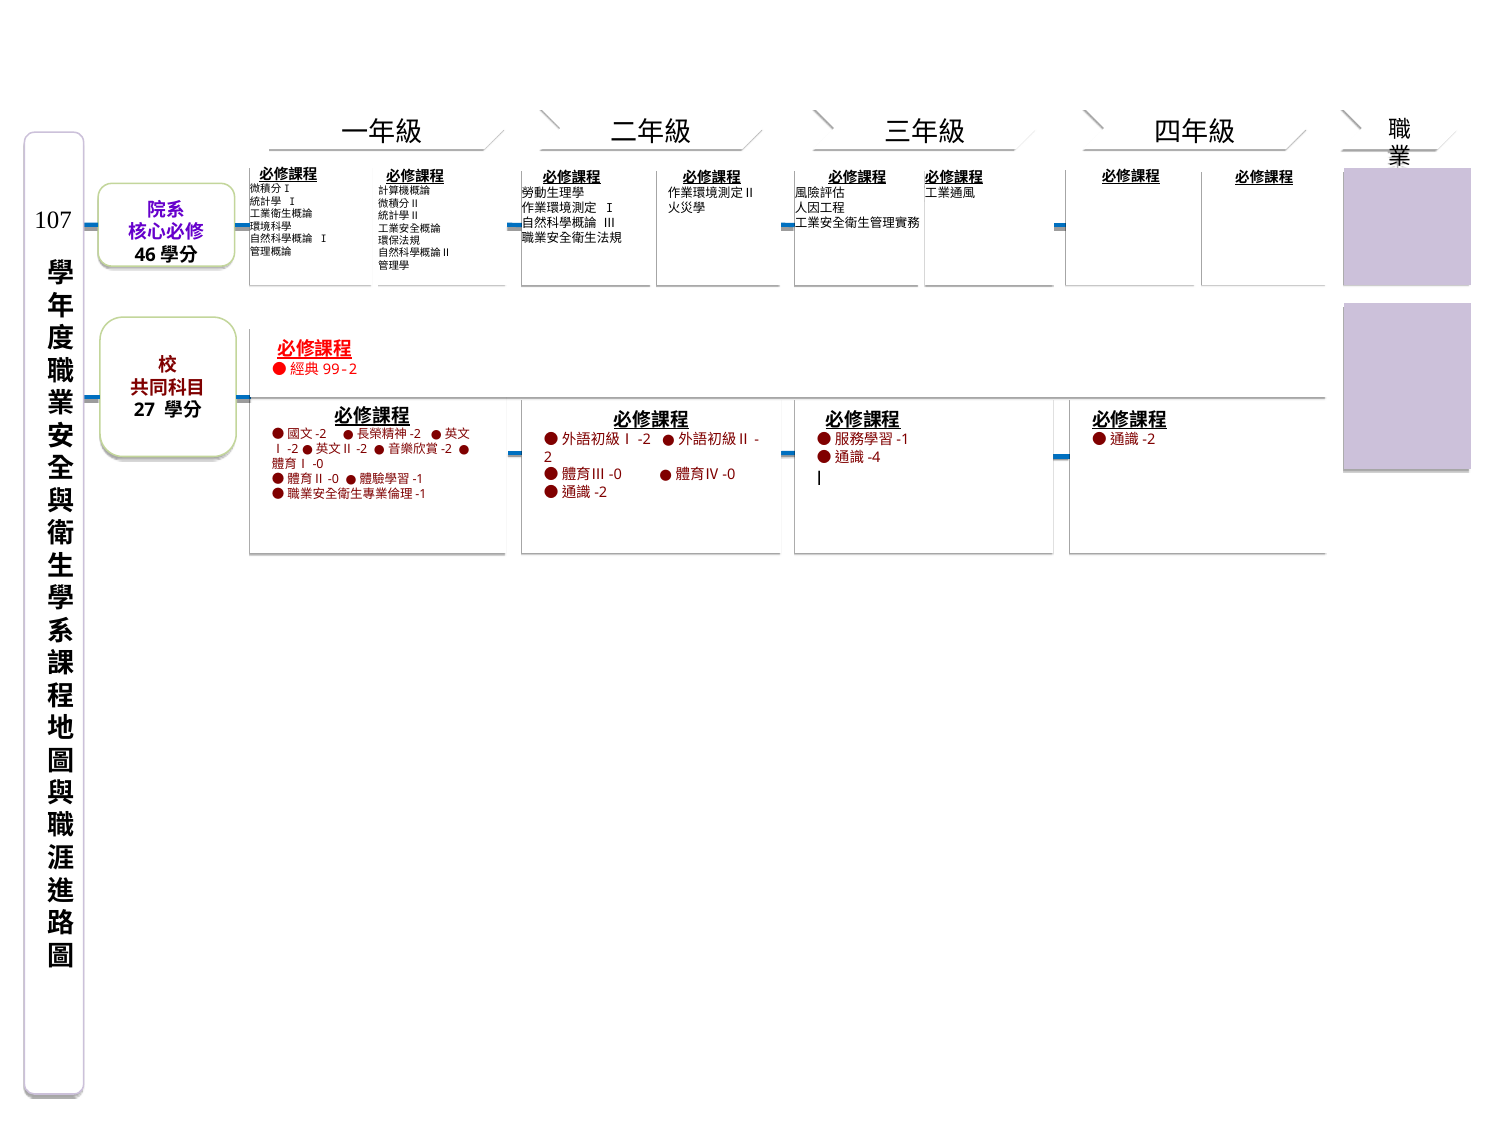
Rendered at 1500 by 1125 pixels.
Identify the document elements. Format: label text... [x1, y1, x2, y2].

text_box 必修課程 工業通風 [925, 167, 1054, 285]
text_box 必修課程 [1066, 167, 1196, 285]
text_box 院系 核心必修 46學分 [98, 183, 235, 267]
text_box 三年級 [812, 106, 1038, 150]
text_box 必修課程 ●外語初級Ⅰ-2 ●外語初級Ⅱ-2 ●體育Ⅲ-0 ●體育Ⅳ-0 ●通識-2 [522, 397, 781, 553]
text_box 校 共同科目 27 學分 [99, 317, 237, 457]
text_box 107 [29, 203, 77, 246]
text_box 必修課程 [1202, 168, 1327, 285]
text_box [1344, 168, 1471, 285]
text_box 必修課程 計算機概論 微積分Ⅱ 統計學Ⅱ 工業安全概論 環保法規 自然科學概論Ⅱ 管理學 [378, 167, 507, 285]
text_box 必修課程 作業環境測定Ⅱ 火災學 [657, 168, 781, 285]
text_box 職業 [1340, 106, 1459, 150]
text_box 必修課程 風險評估 人因工程 工業安全衛生管理實務 [795, 167, 920, 285]
text_box 必修課程 ●服務學習-1 ●通識-4 [795, 397, 1053, 553]
text_box 必修課程 微積分I 統計學 I 工業衛生概論 環境科學 自然科學概論 I 管理概論 [250, 165, 372, 285]
text_box 必修課程 ●通識-2 [1070, 397, 1327, 553]
text_box 一年級 [269, 106, 506, 150]
text_box 必修課程 ●國文-2 ●長榮精神-2 ●英文Ⅰ-2 ●英文Ⅱ-2 ●音樂欣賞-2 ●體育Ⅰ-0 ●體育Ⅱ-0 ●體驗學習-1 ●職業安全衛生專業倫理-1 [250, 397, 506, 553]
text_box [1344, 303, 1471, 469]
text_box 二年級 [539, 106, 764, 150]
text_box 四年級 [1082, 106, 1308, 150]
text_box 必修課程 ●經典99-2 [250, 326, 1327, 397]
text_box 必修課程 勞動生理學 作業環境測定 I 自然科學概論 Ⅲ 職業安全衛生法規 [522, 167, 652, 285]
text_box 學年度 職業安全與衛生學系課程地圖與職涯進路圖 [24, 132, 84, 1094]
